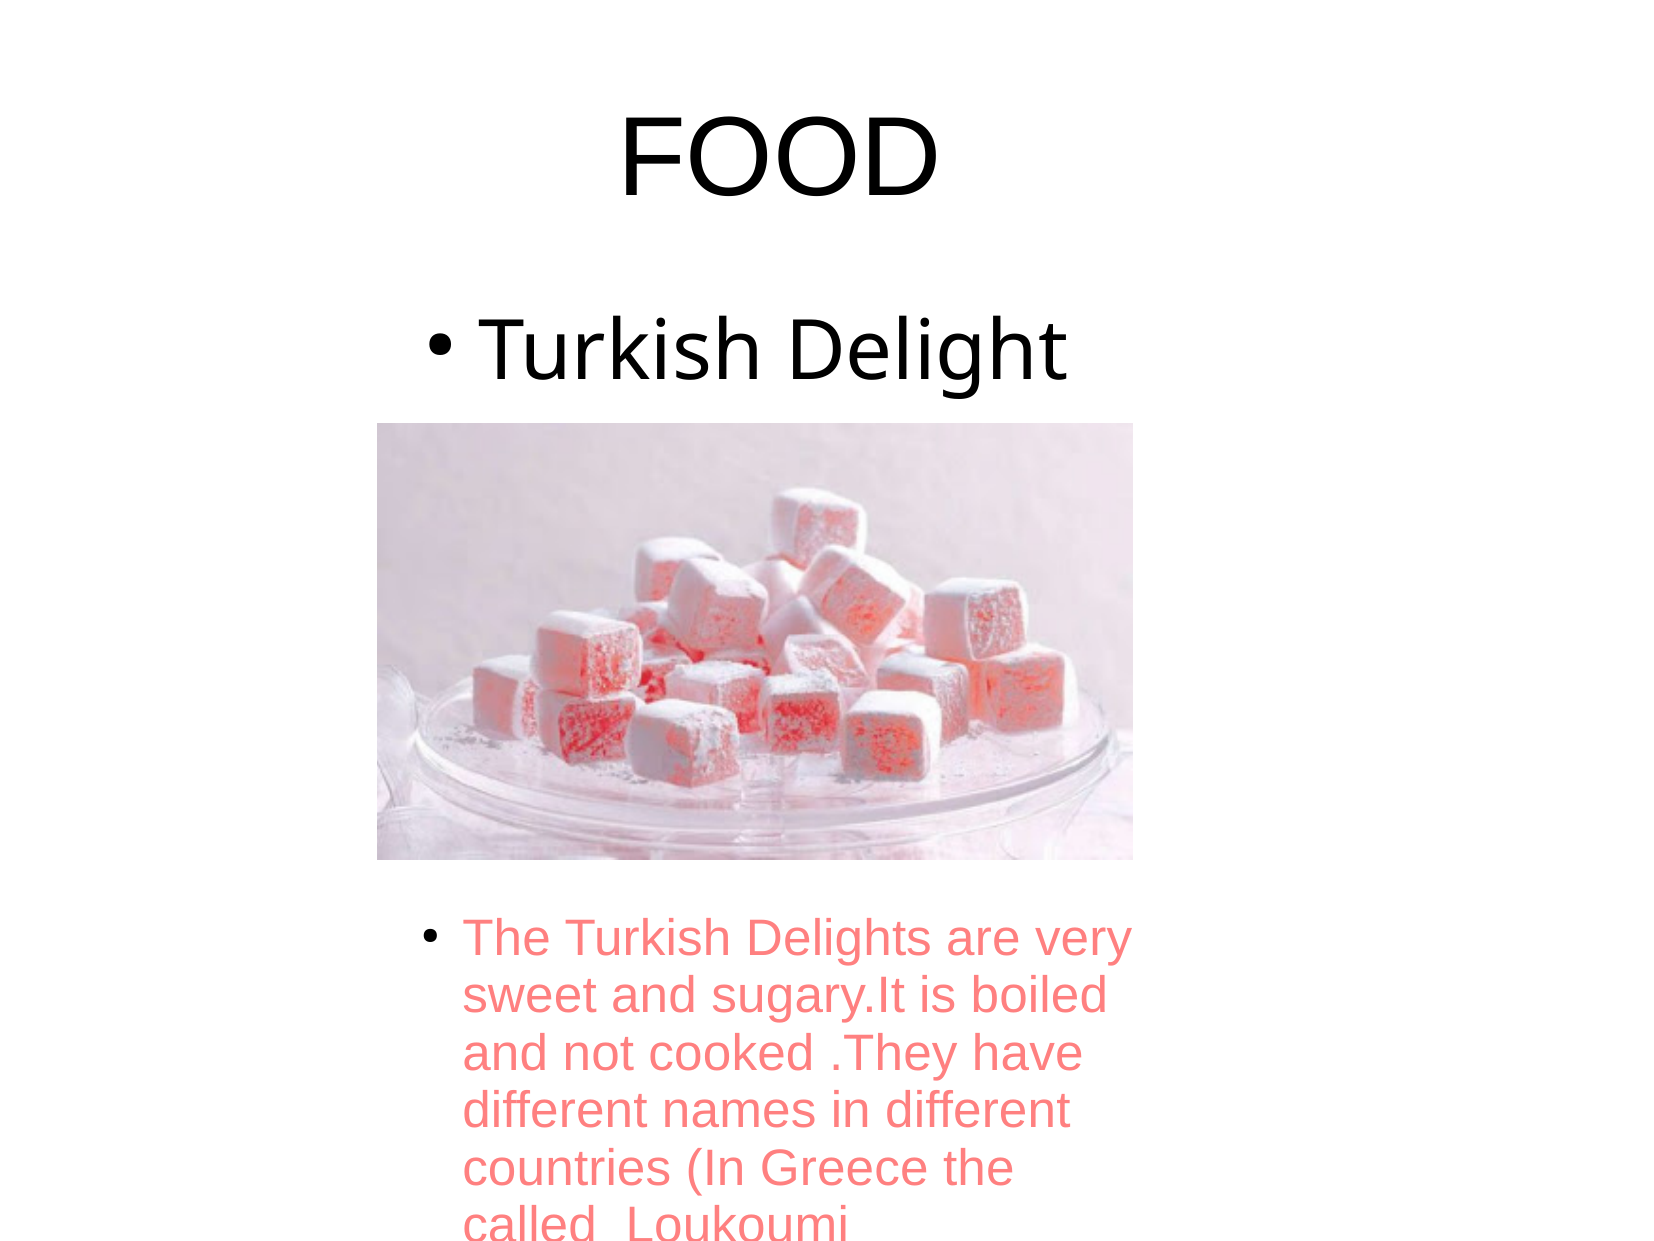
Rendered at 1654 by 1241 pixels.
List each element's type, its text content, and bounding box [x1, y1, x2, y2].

picture [377, 423, 1133, 860]
title FOOD [35, 52, 1524, 260]
list The Turkish Delights are very sweet and sugary.It is boiled and not cooked .They have different names in different countries (In Greece the called Loukoumi [407, 908, 1134, 1241]
list Turkish Delight [407, 290, 1134, 681]
